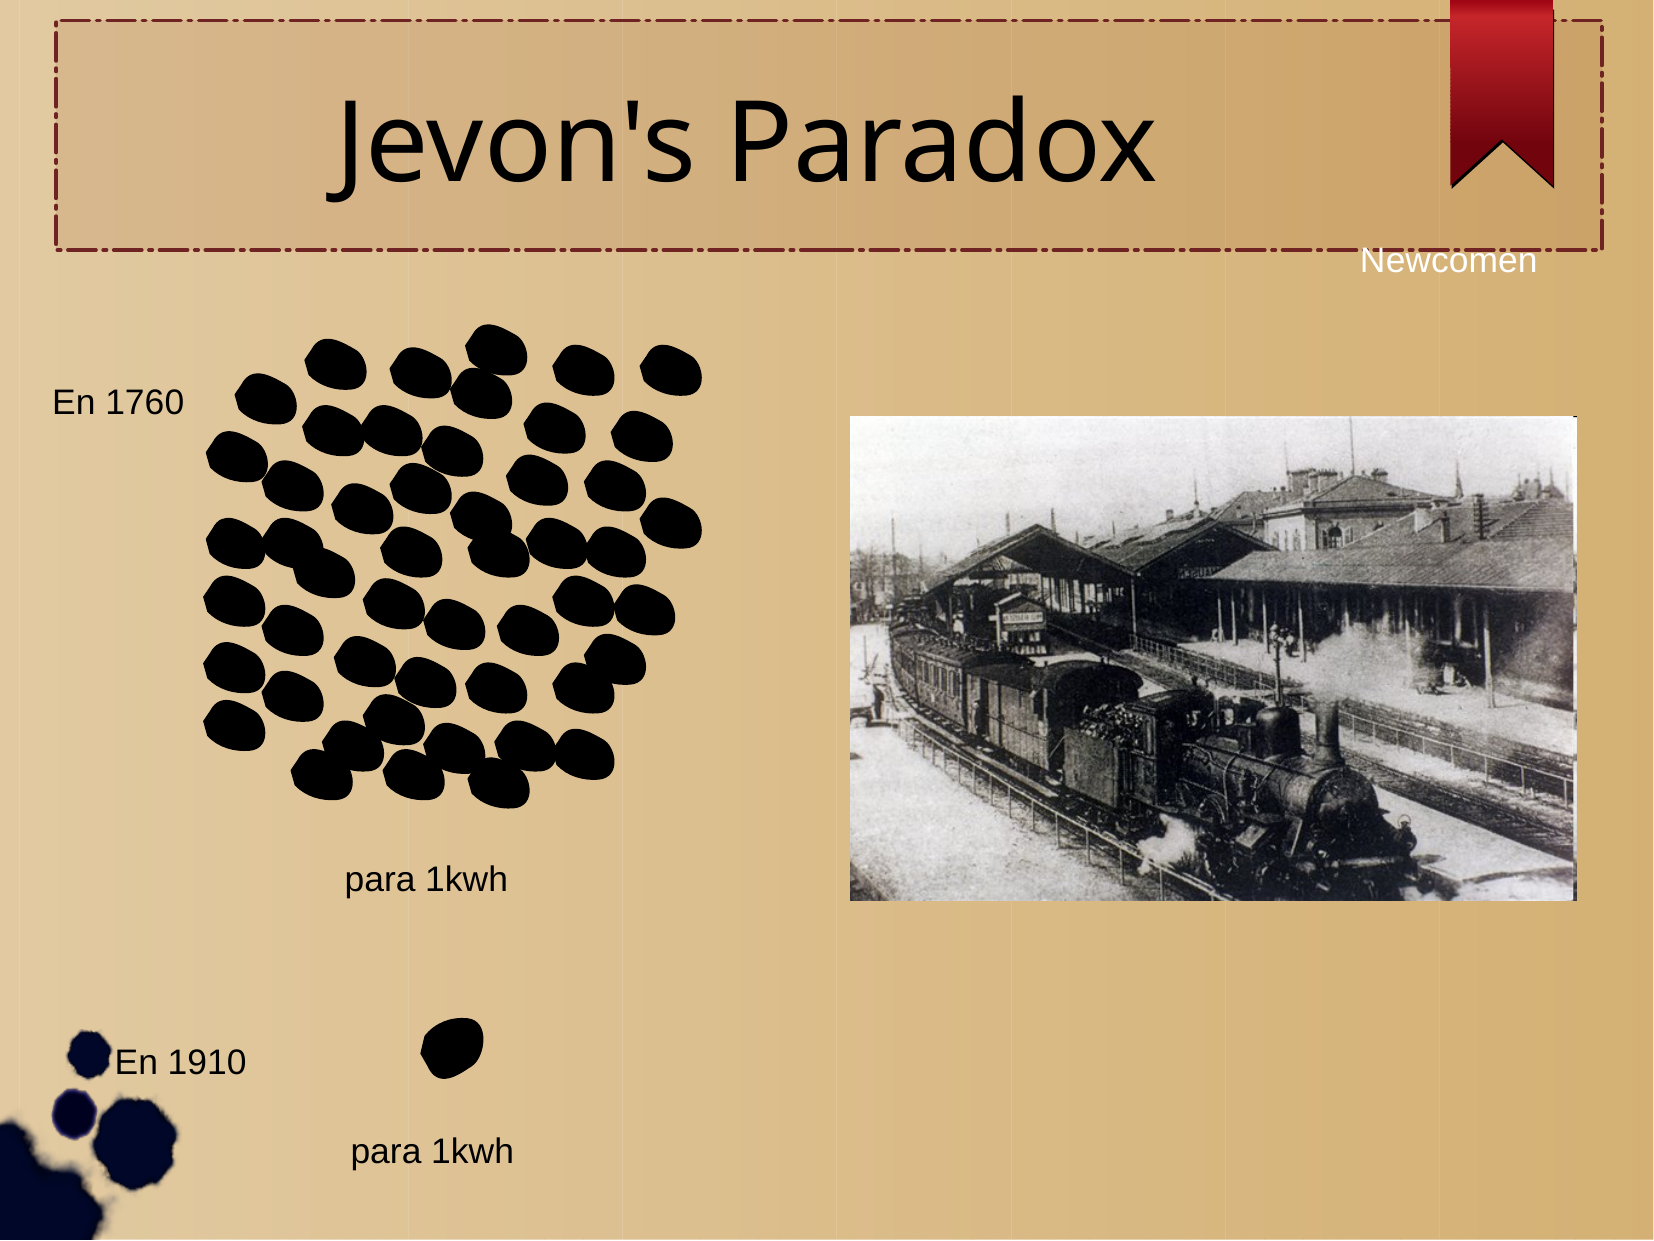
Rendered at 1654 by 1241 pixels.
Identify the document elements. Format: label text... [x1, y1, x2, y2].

text_box [584, 461, 646, 511]
text_box [450, 492, 646, 577]
text_box [380, 527, 442, 577]
text_box Newcomen [1345, 231, 1563, 289]
text_box [206, 431, 323, 511]
text_box [524, 403, 585, 453]
text_box [611, 411, 673, 462]
text_box [302, 405, 483, 514]
text_box [497, 605, 559, 656]
text_box [390, 325, 527, 419]
text_box [553, 634, 646, 713]
text_box [262, 605, 323, 656]
title Jevon's Paradox [82, 47, 1412, 229]
text_box En 1910 [100, 1033, 270, 1091]
text_box [291, 694, 425, 800]
text_box [553, 576, 675, 635]
text_box [206, 518, 355, 598]
text_box [640, 345, 702, 396]
text_box [203, 642, 265, 693]
text_box [506, 455, 568, 505]
text_box [203, 576, 265, 627]
text_box [421, 1018, 483, 1079]
picture [850, 416, 1577, 901]
text_box [640, 498, 702, 548]
text_box [553, 345, 614, 396]
text_box para 1kwh [330, 850, 501, 908]
text_box [262, 671, 323, 722]
text_box [383, 721, 614, 808]
text_box [334, 636, 456, 708]
text_box [203, 700, 265, 751]
text_box [305, 339, 366, 390]
text_box para 1kwh [336, 1122, 507, 1179]
text_box [465, 663, 527, 713]
text_box [363, 579, 485, 650]
text_box En 1760 [37, 373, 207, 473]
text_box [235, 374, 297, 424]
text_box [331, 484, 393, 534]
